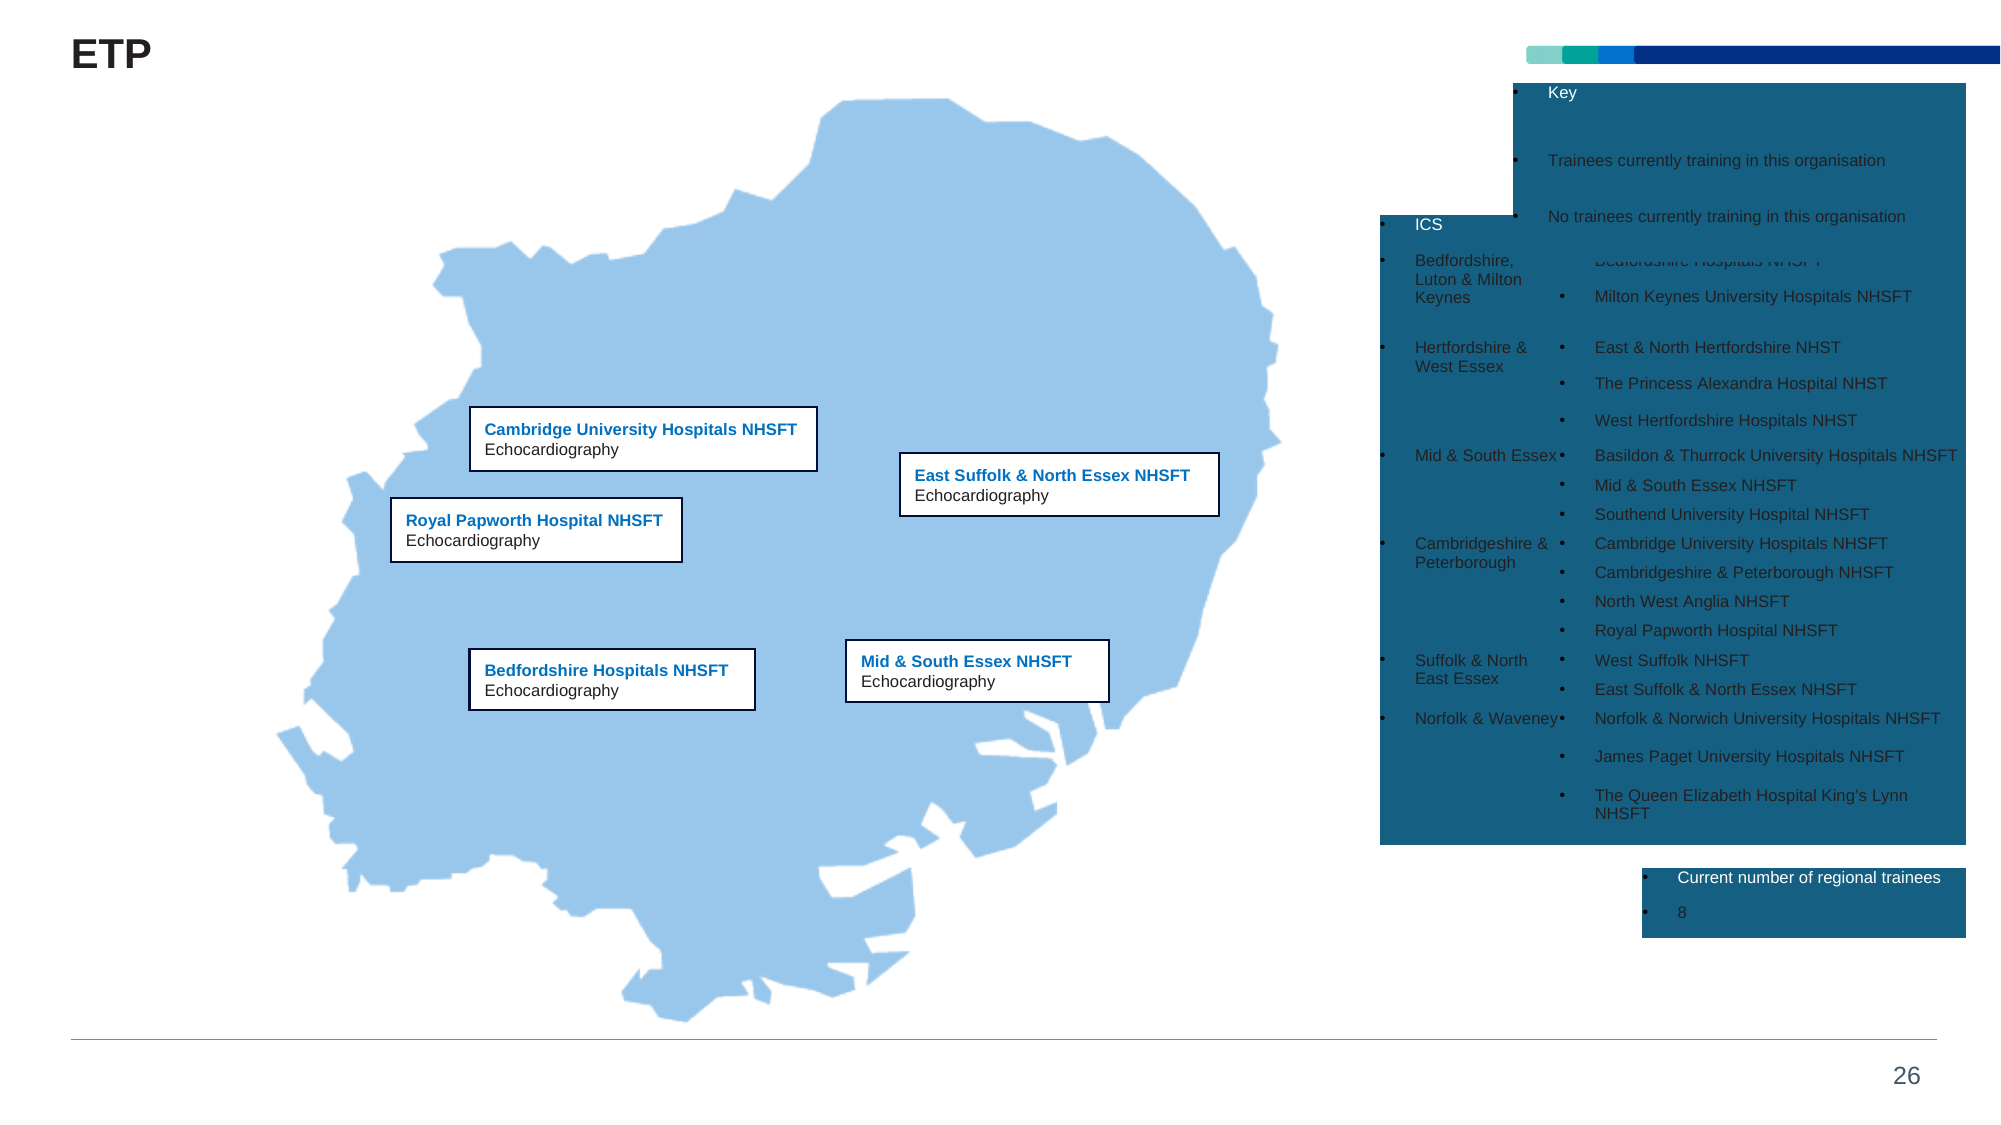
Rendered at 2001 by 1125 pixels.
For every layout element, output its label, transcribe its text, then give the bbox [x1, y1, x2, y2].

table_header Current number of regional trainees [1642, 868, 1966, 903]
table_header Key [1513, 83, 1908, 152]
table_cell The Princess Alexandra Hospital NHST [1559, 375, 1966, 411]
text_box Royal Papworth Hospital NHSFT Echocardiography [391, 498, 682, 562]
table_cell No trainees currently training in this organisation [1513, 207, 1908, 262]
title ETP [70, 32, 1513, 79]
table_cell Bedfordshire, Luton & Milton Keynes [1380, 251, 1559, 339]
table_cell Norfolk & Waveney [1380, 709, 1559, 845]
table_header ICS [1380, 215, 1513, 251]
table_cell Suffolk & North East Essex [1380, 651, 1559, 709]
text_box Cambridge University Hospitals NHSFT Echocardiography [470, 407, 817, 471]
table_cell Cambridgeshire & Peterborough NHSFT [1559, 563, 1966, 592]
table_cell Hertfordshire & West Essex [1380, 339, 1559, 447]
table_cell Norfolk & Norwich University Hospitals NHSFT [1559, 709, 1966, 748]
picture [257, 84, 1302, 1041]
table_cell Cambridge University Hospitals NHSFT [1559, 534, 1966, 563]
text_box Bedfordshire Hospitals NHSFT Echocardiography [469, 649, 755, 710]
table_cell Cambridgeshire & Peterborough [1380, 534, 1559, 651]
table_cell The Queen Elizabeth Hospital King’s Lynn NHSFT [1559, 786, 1966, 845]
table_header [1908, 83, 1966, 152]
table_cell East Suffolk & North Essex NHSFT [1559, 680, 1966, 709]
table_cell Basildon & Thurrock University Hospitals NHSFT [1559, 447, 1966, 476]
table_cell East & North Hertfordshire NHST [1559, 339, 1966, 375]
table_cell Mid & South Essex NHSFT [1559, 476, 1966, 505]
table_cell Bedfordshire Hospitals NHSFT [1559, 262, 1966, 287]
table_cell Milton Keynes University Hospitals NHSFT [1559, 287, 1966, 339]
table_cell Mid & South Essex [1380, 447, 1559, 534]
table_cell [1908, 152, 1966, 207]
text_box Mid & South Essex NHSFT Echocardiography [846, 640, 1109, 702]
table_cell North West Anglia NHSFT [1559, 592, 1966, 622]
text_box East Suffolk & North Essex NHSFT Echocardiography [900, 453, 1219, 516]
table_cell James Paget University Hospitals NHSFT [1559, 748, 1966, 786]
table_cell Southend University Hospital NHSFT [1559, 505, 1966, 534]
table_cell West Suffolk NHSFT [1559, 651, 1966, 680]
table_cell Royal Papworth Hospital NHSFT [1559, 622, 1966, 651]
table_cell [1908, 207, 1966, 262]
table_cell West Hertfordshire Hospitals NHST [1559, 411, 1966, 447]
table_cell Trainees currently training in this organisation [1513, 152, 1908, 207]
table_cell 8 [1642, 903, 1966, 938]
